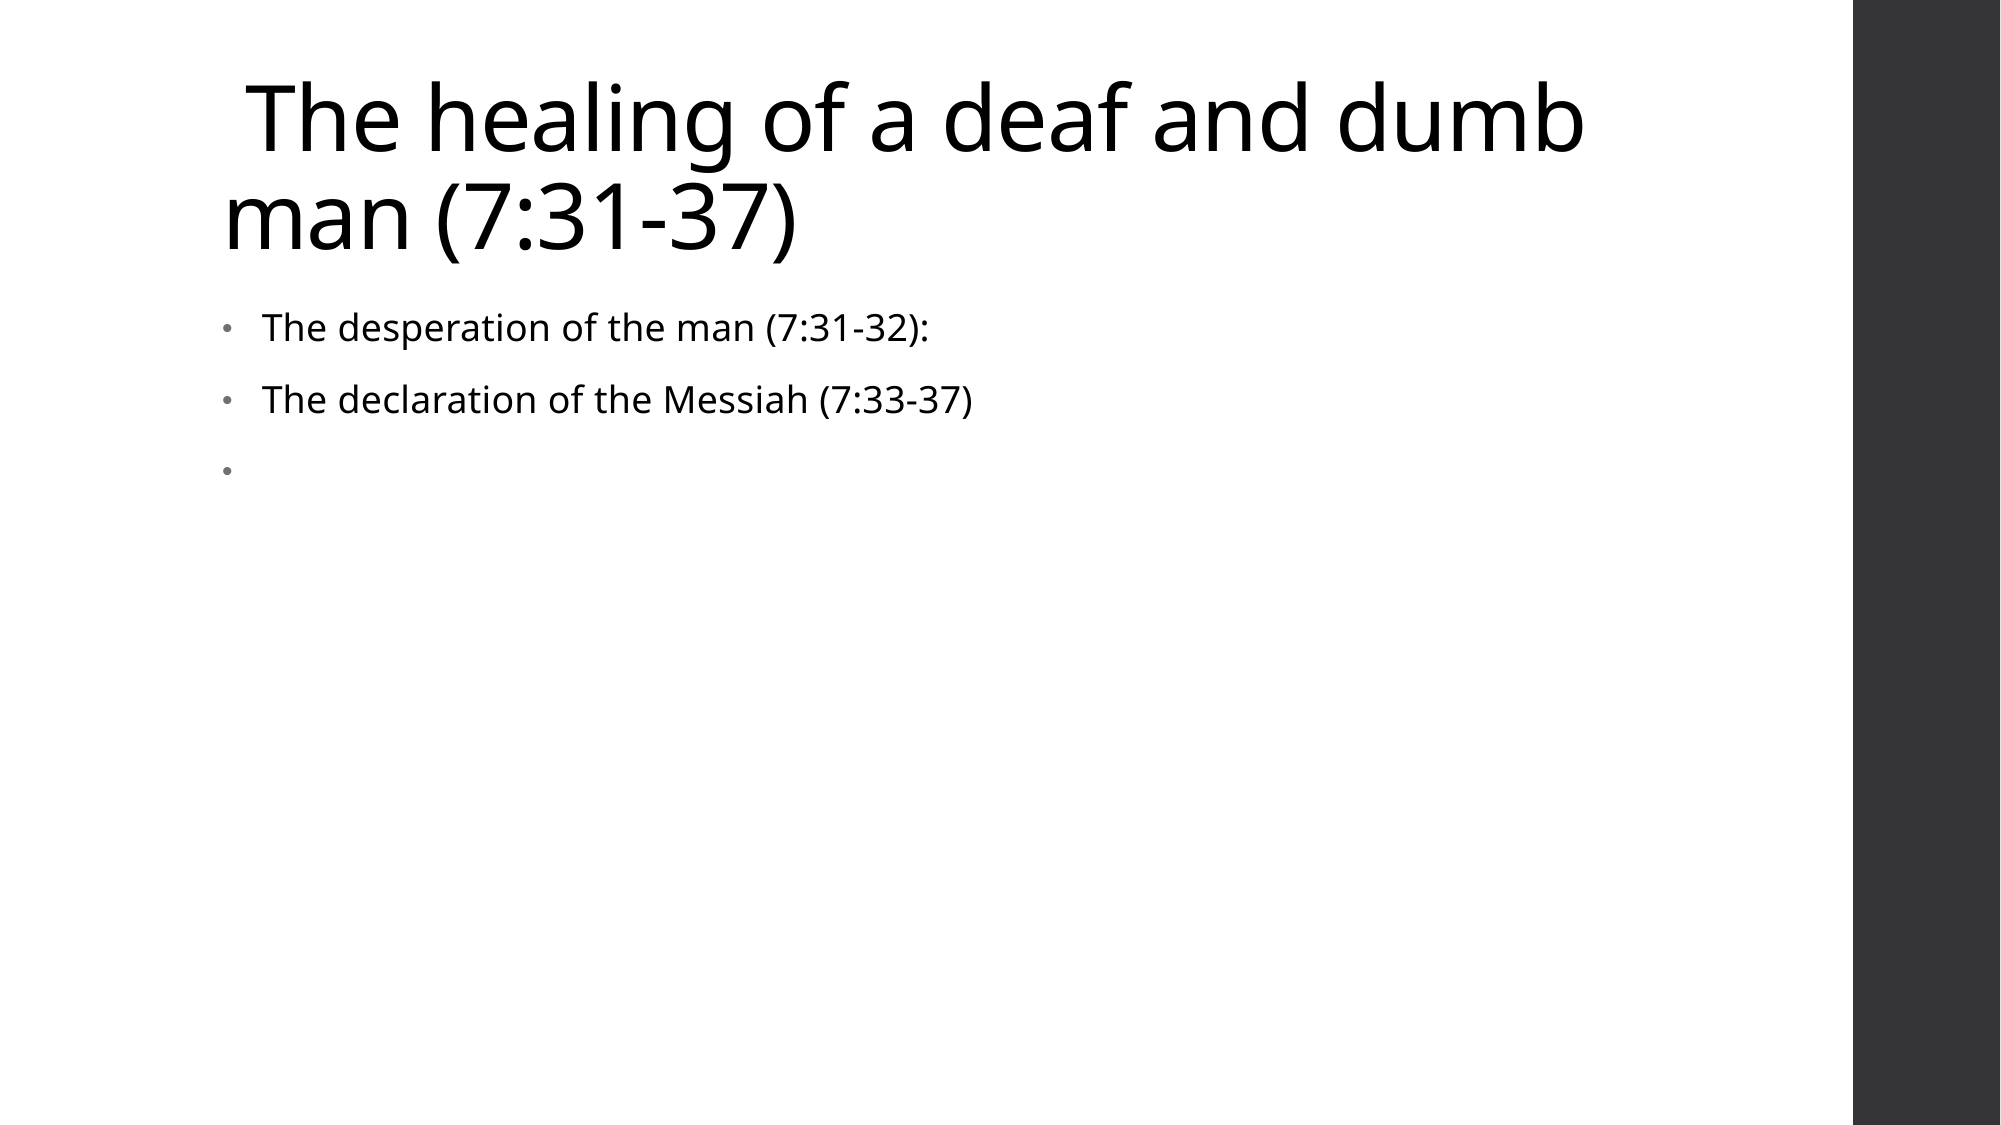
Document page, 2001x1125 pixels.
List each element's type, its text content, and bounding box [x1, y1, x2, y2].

title The healing of a deaf and dumb man (7:31-37) [206, 60, 1797, 278]
list The desperation of the man (7:31-32): The declaration of the Messiah (7:33-37) [206, 299, 1617, 1014]
